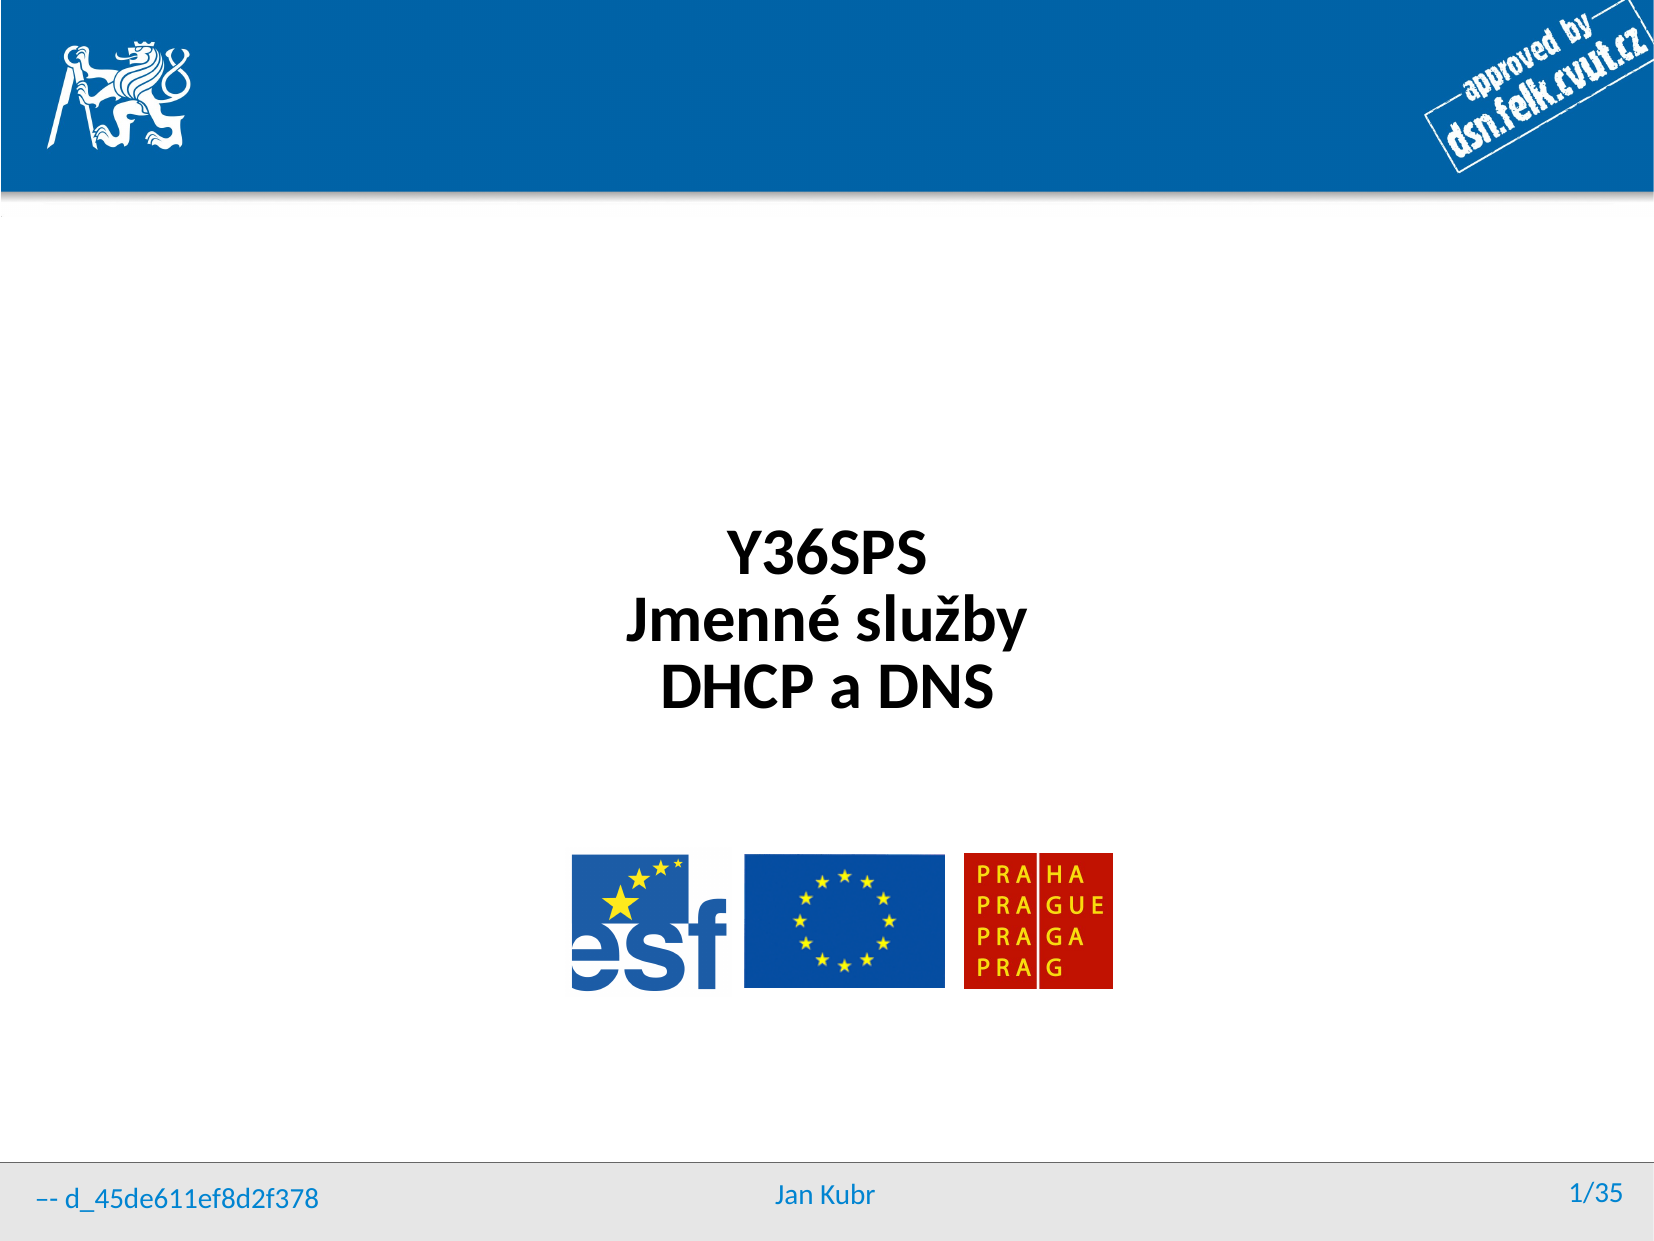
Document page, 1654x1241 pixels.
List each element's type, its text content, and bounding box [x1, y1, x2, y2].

picture [744, 854, 945, 988]
subtitle Y36SPS Jmenné služby DHCP a DNS [121, 218, 1534, 1032]
picture [964, 853, 1113, 989]
picture [1, 0, 1654, 217]
picture [565, 847, 732, 997]
